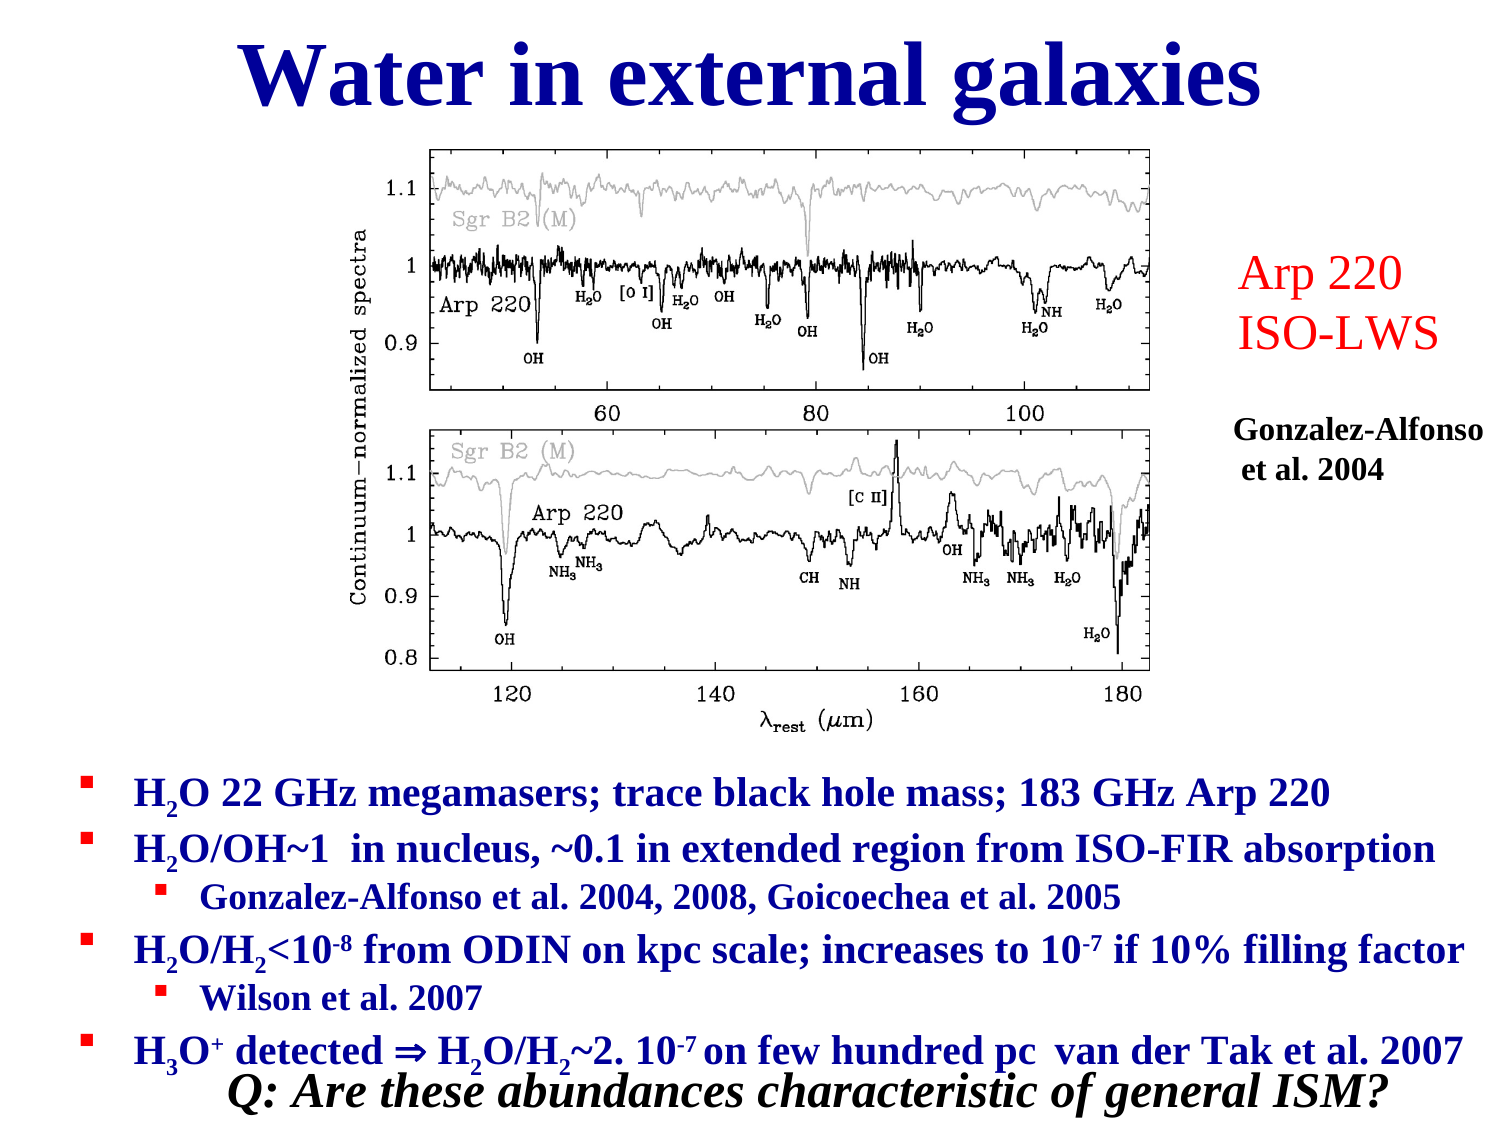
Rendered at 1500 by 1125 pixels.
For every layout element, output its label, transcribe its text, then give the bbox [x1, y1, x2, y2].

text_box Gonzalez-Alfonso et al. 2004 [1218, 399, 1500, 496]
text_box Arp 220 ISO-LWS [1222, 231, 1456, 368]
picture [350, 163, 1150, 732]
title Water in external galaxies [112, 0, 1388, 163]
list H2O 22 GHz megamasers; trace black hole mass; 183 GHz Arp 220 H2O/OH~1 in nucleus, ~0.1 in extended region from ISO-FIR absorption Gonzalez-Alfonso et al. 2004, 2008, Goicoechea et al. 2005 H2O/H2<10-8 from ODIN on kpc scale; increases to 10-7 if 10% filling factor Wilson et al. 2007 H3O+ detected  H2O/H2~2. 10-7 on few hundred pc van der Tak et al. 2007 [62, 762, 1500, 1125]
text_box Q: Are these abundances characteristic of general ISM? [212, 1049, 1406, 1125]
